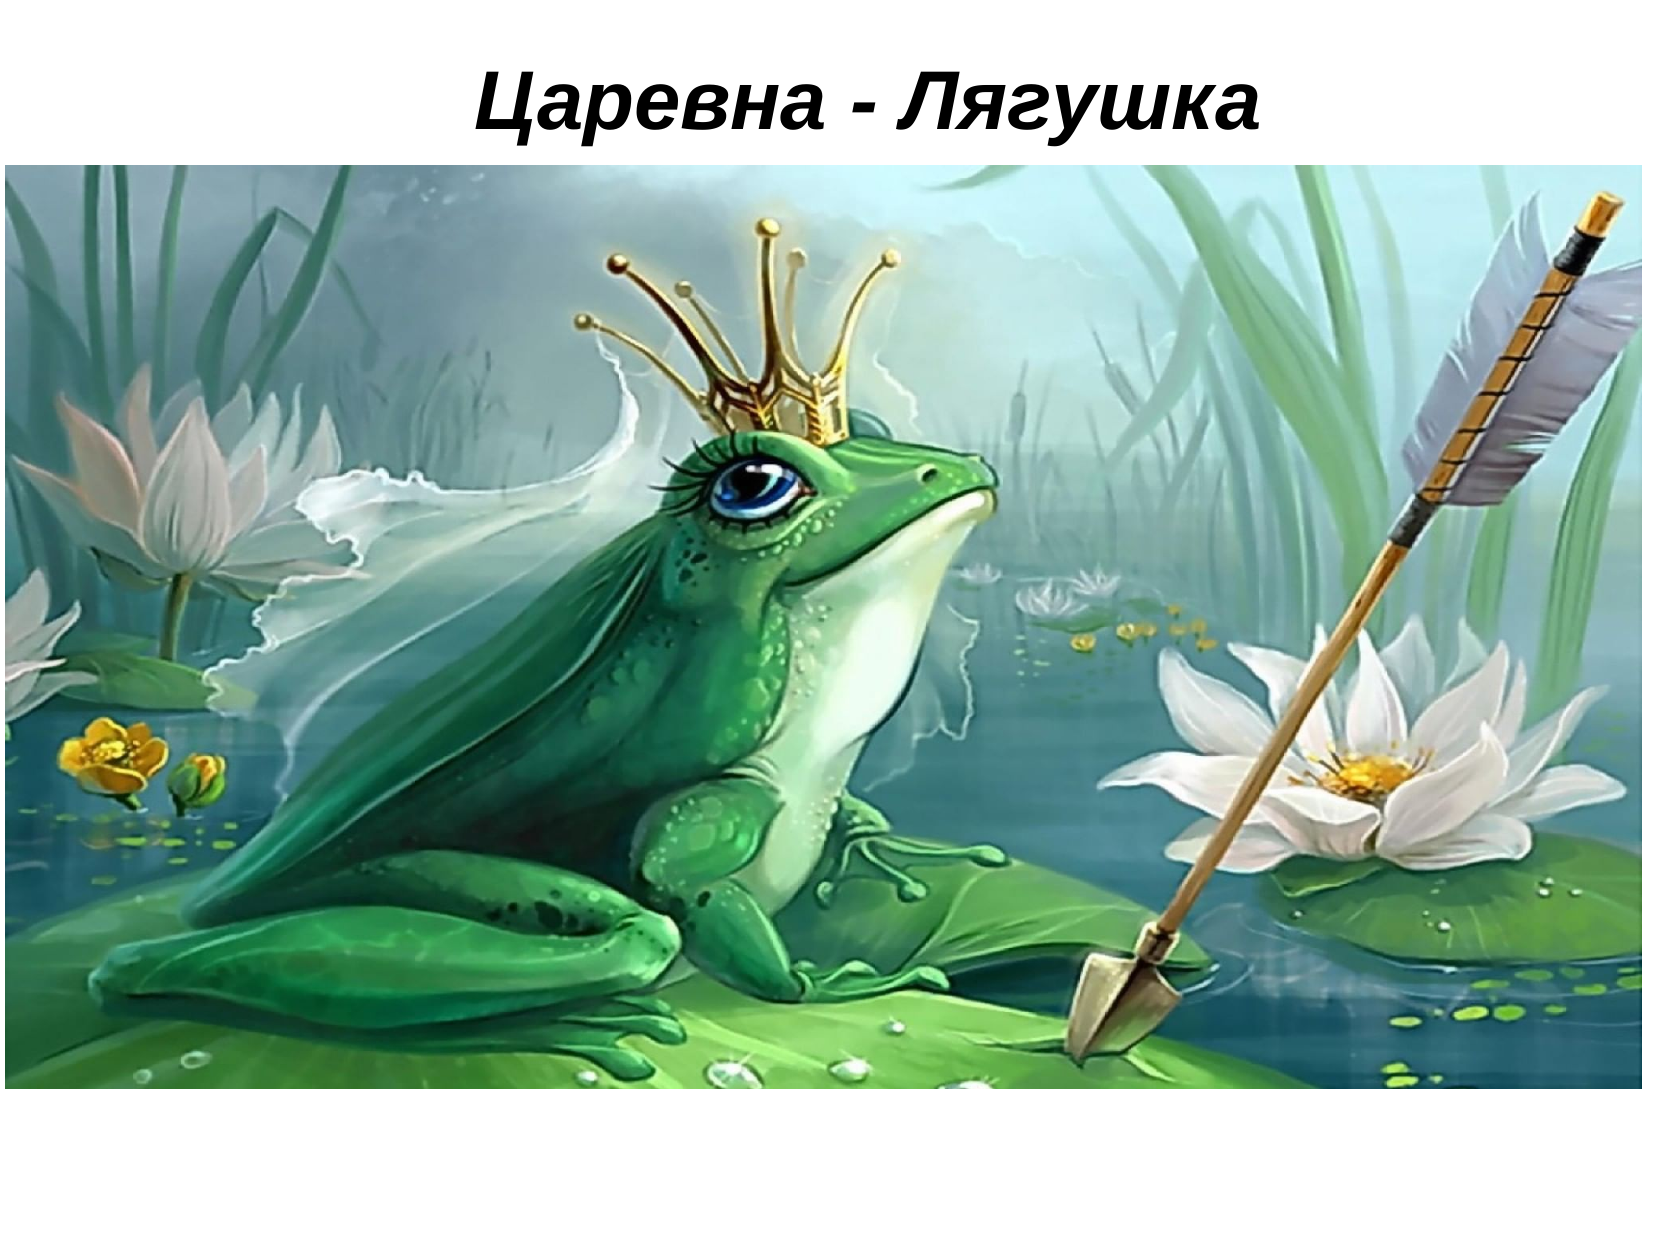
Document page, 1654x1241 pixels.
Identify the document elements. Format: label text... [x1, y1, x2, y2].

picture [5, 165, 1642, 1089]
text_box Царевна - Лягушка [307, 47, 1430, 191]
